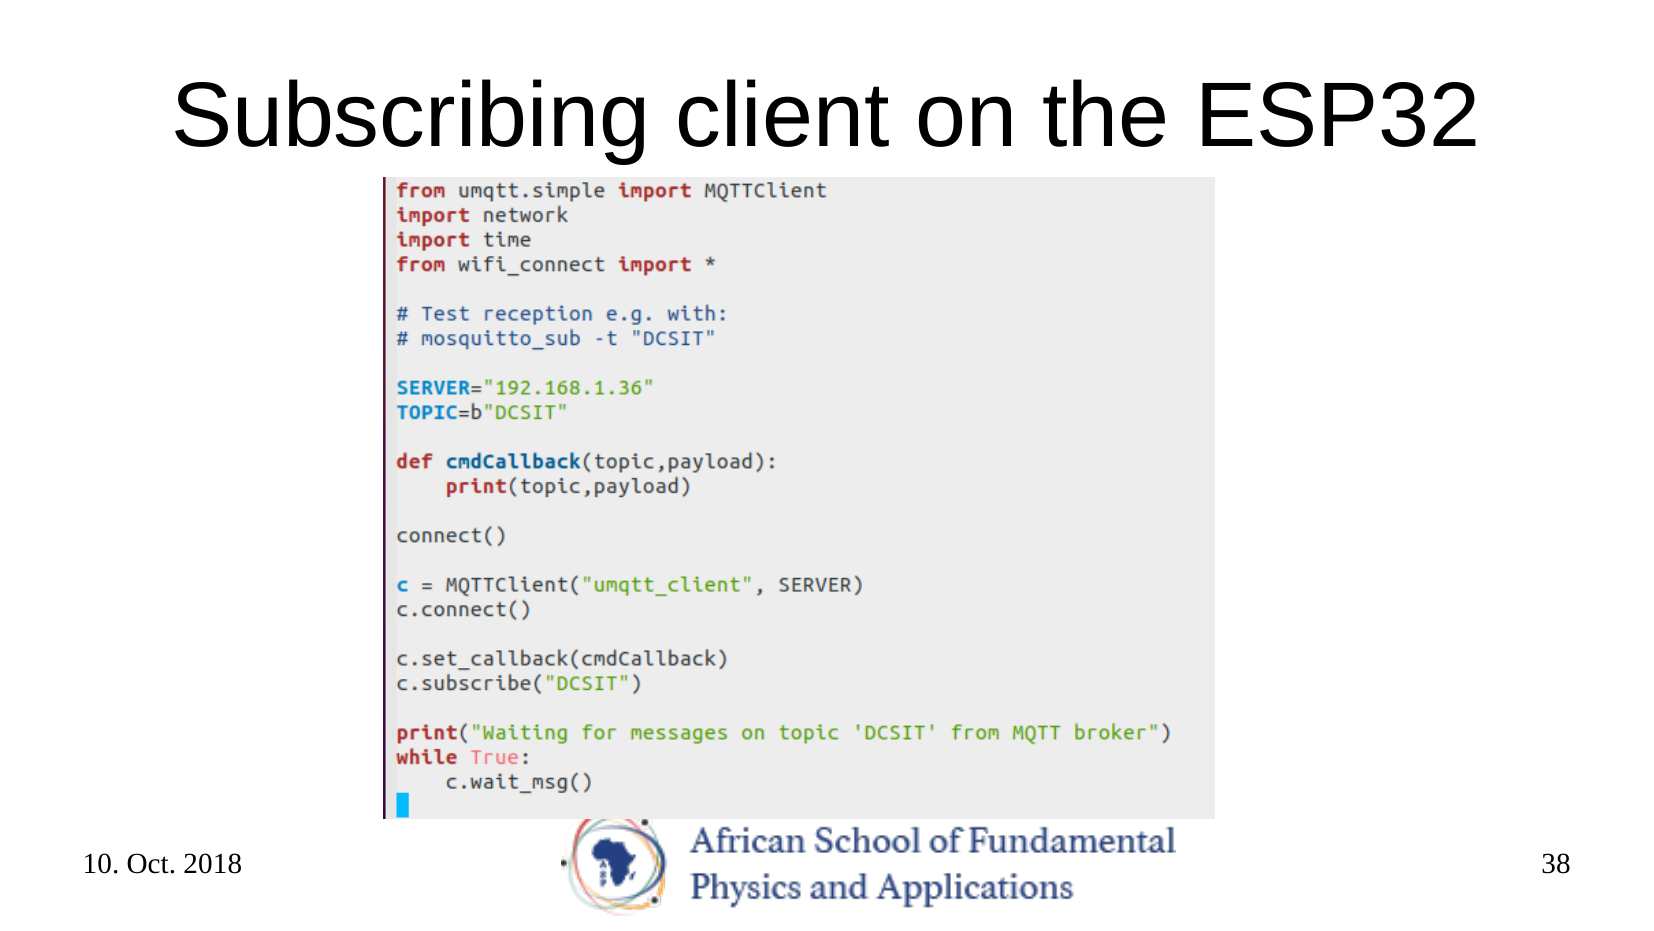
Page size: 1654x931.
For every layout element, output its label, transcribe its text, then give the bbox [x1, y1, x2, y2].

picture [383, 177, 1215, 916]
title Subscribing client on the ESP32 [82, 37, 1571, 193]
